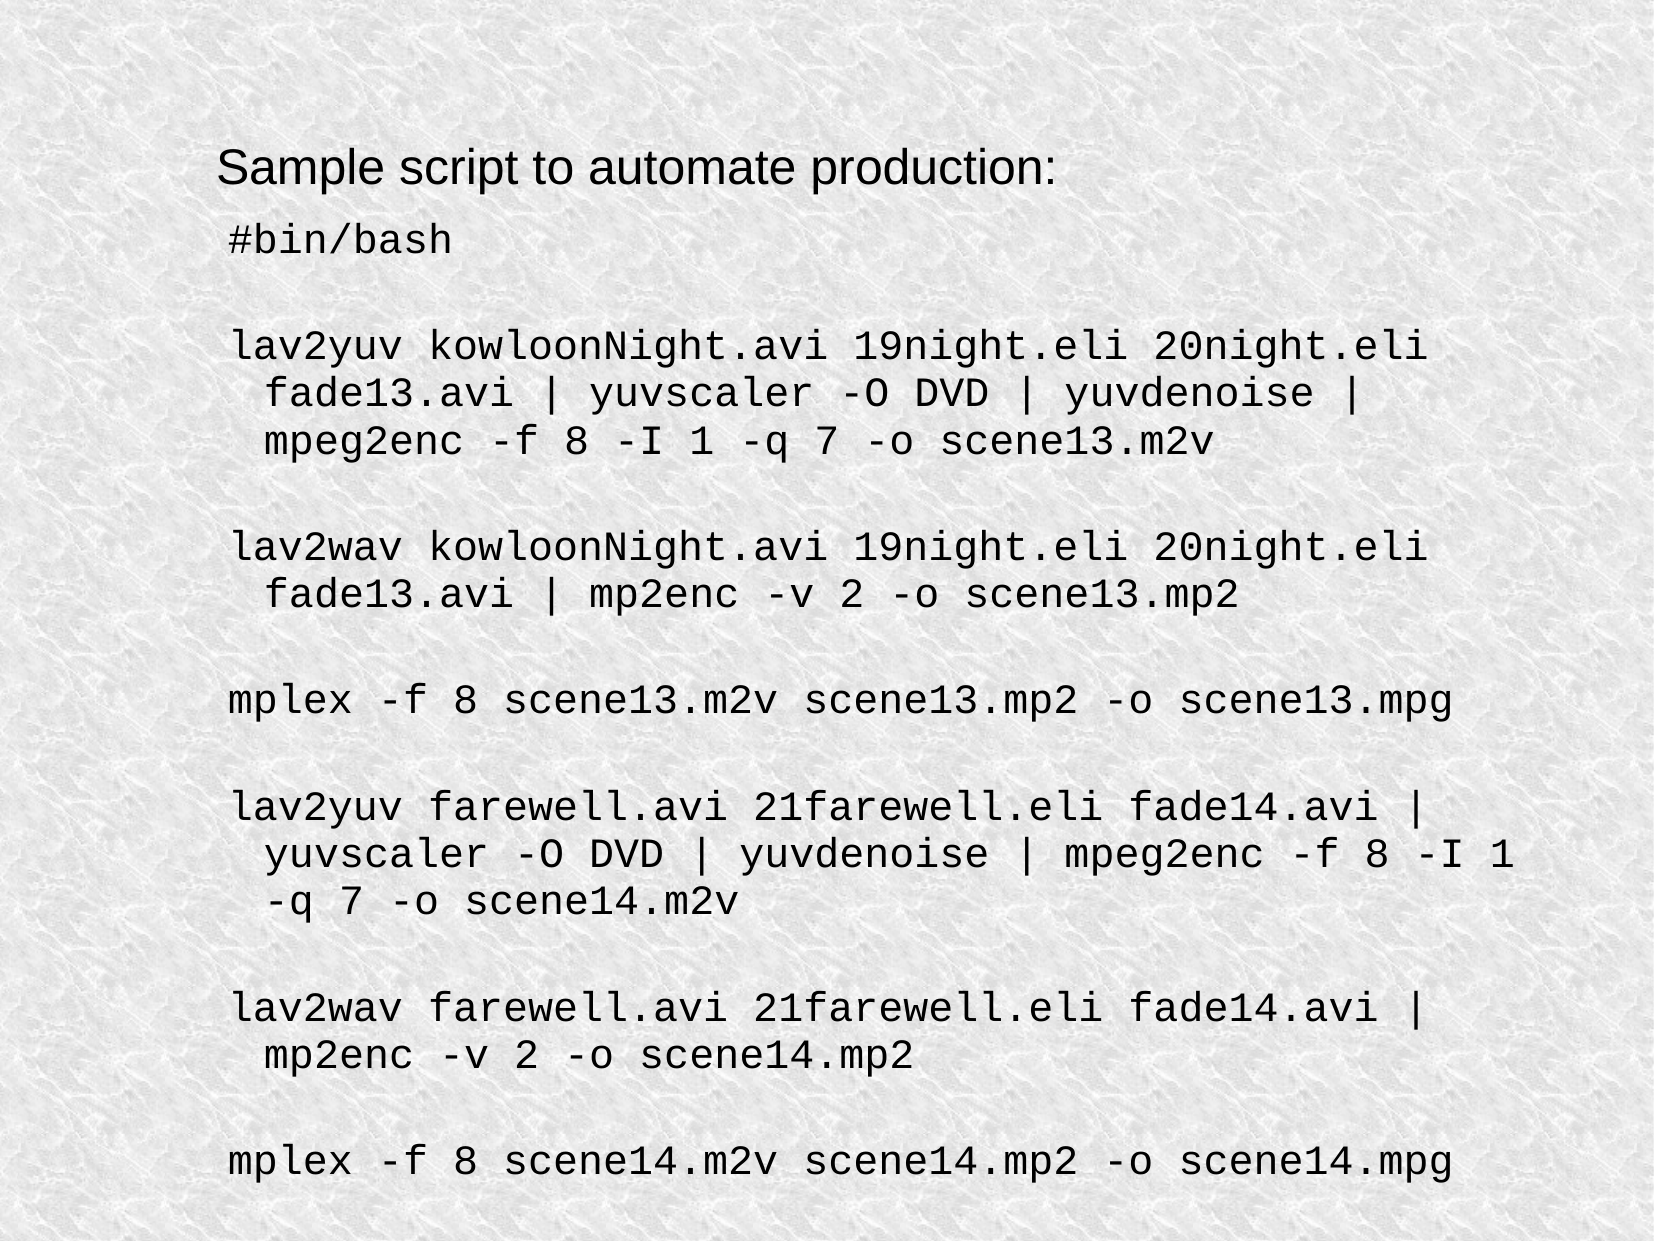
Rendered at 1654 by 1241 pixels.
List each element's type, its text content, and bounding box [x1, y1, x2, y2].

list Sample script to automate production: #bin/bash lav2yuv kowloonNight.avi 19night.eli 20night.eli fade13.avi | yuvscaler -O DVD | yuvdenoise | mpeg2enc -f 8 -I 1 -q 7 -o scene13.m2v lav2wav kowloonNight.avi 19night.eli 20night.eli fade13.avi | mp2enc -v 2 -o scene13.mp2 mplex -f 8 scene13.m2v scene13.mp2 -o scene13.mpg lav2yuv farewell.avi 21farewell.eli fade14.avi | yuvscaler -O DVD | yuvdenoise | mpeg2enc -f 8 -I 1 -q 7 -o scene14.m2v lav2wav farewell.avi 21farewell.eli fade14.avi | mp2enc -v 2 -o scene14.mp2 mplex -f 8 scene14.m2v scene14.mp2 -o scene14.mpg [121, 139, 1534, 1194]
picture [0, 0, 1654, 1241]
